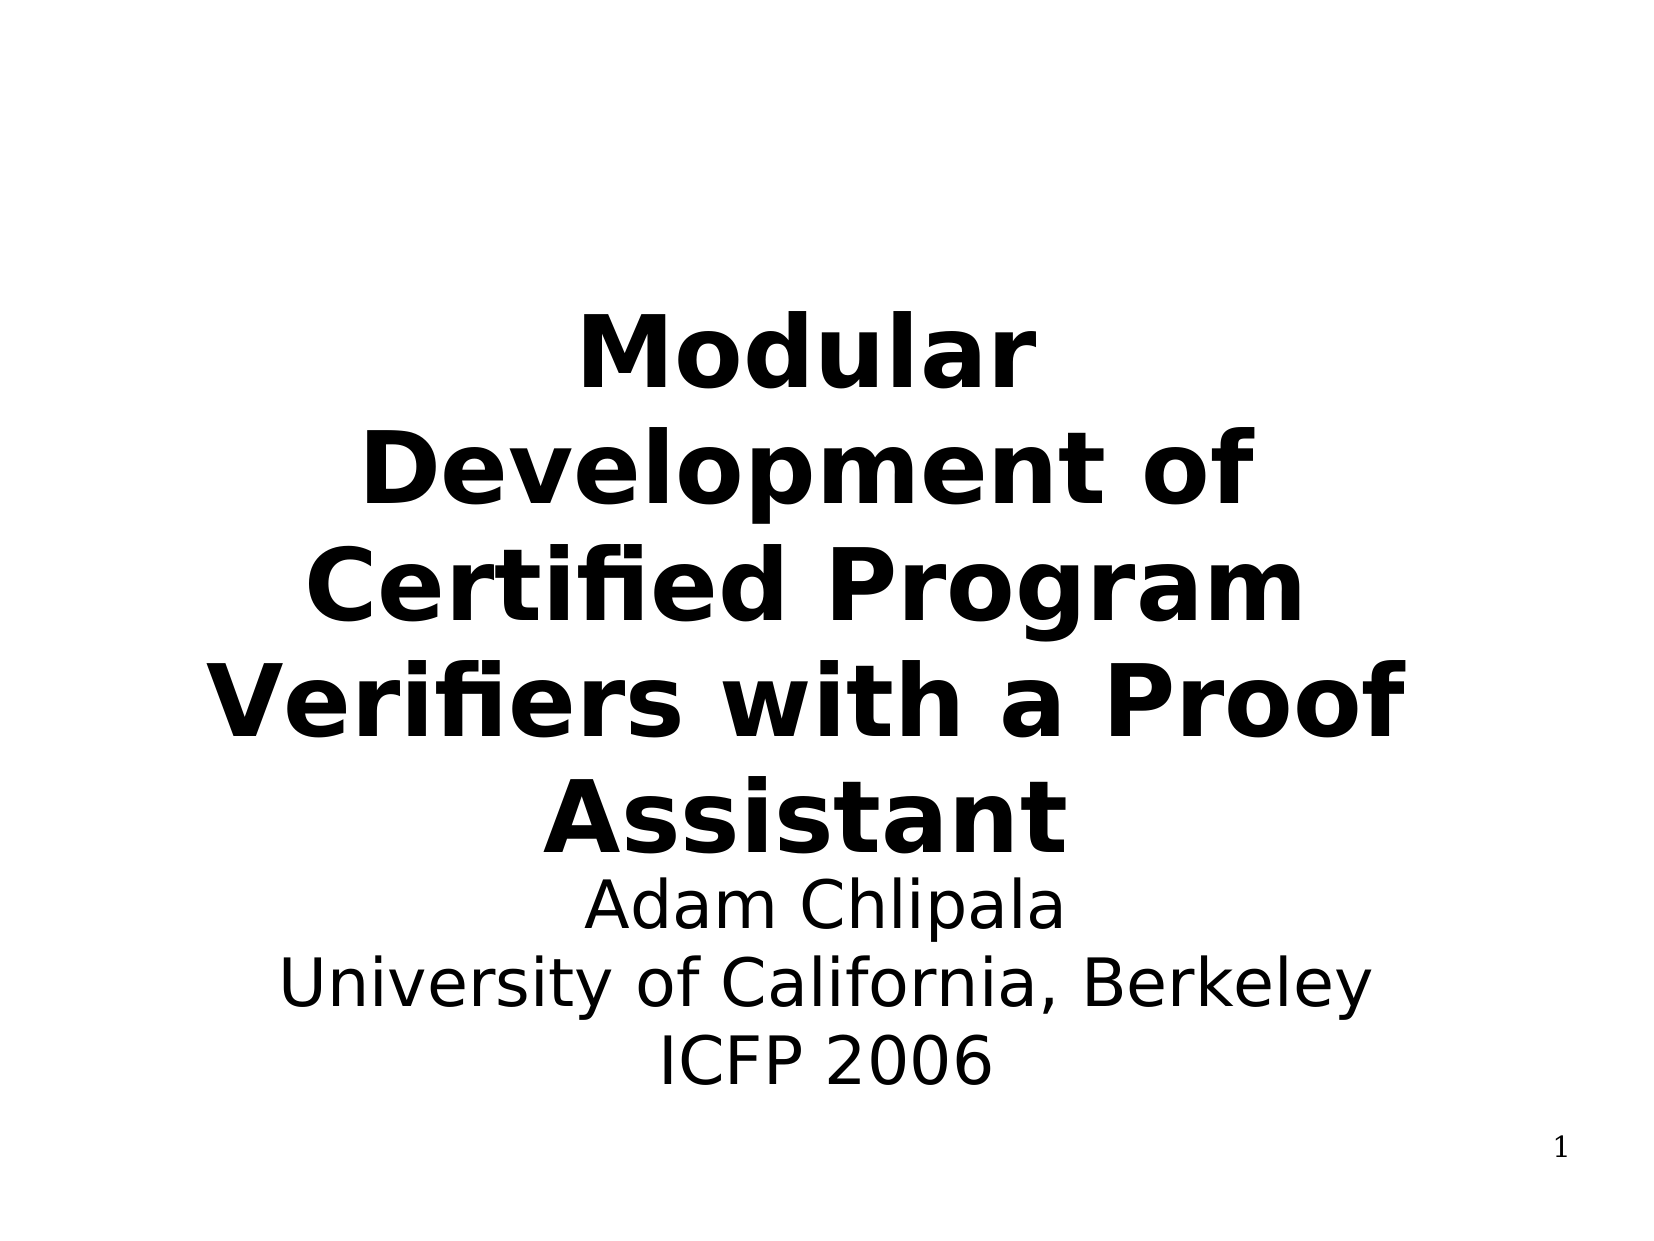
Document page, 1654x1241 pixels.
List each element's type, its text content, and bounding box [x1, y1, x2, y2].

text_box Modular Development of Certified Program Verifiers with a Proof Assistant [191, 287, 1463, 768]
text_box Adam Chlipala University of California, Berkeley ICFP 2006 [263, 859, 1390, 1108]
